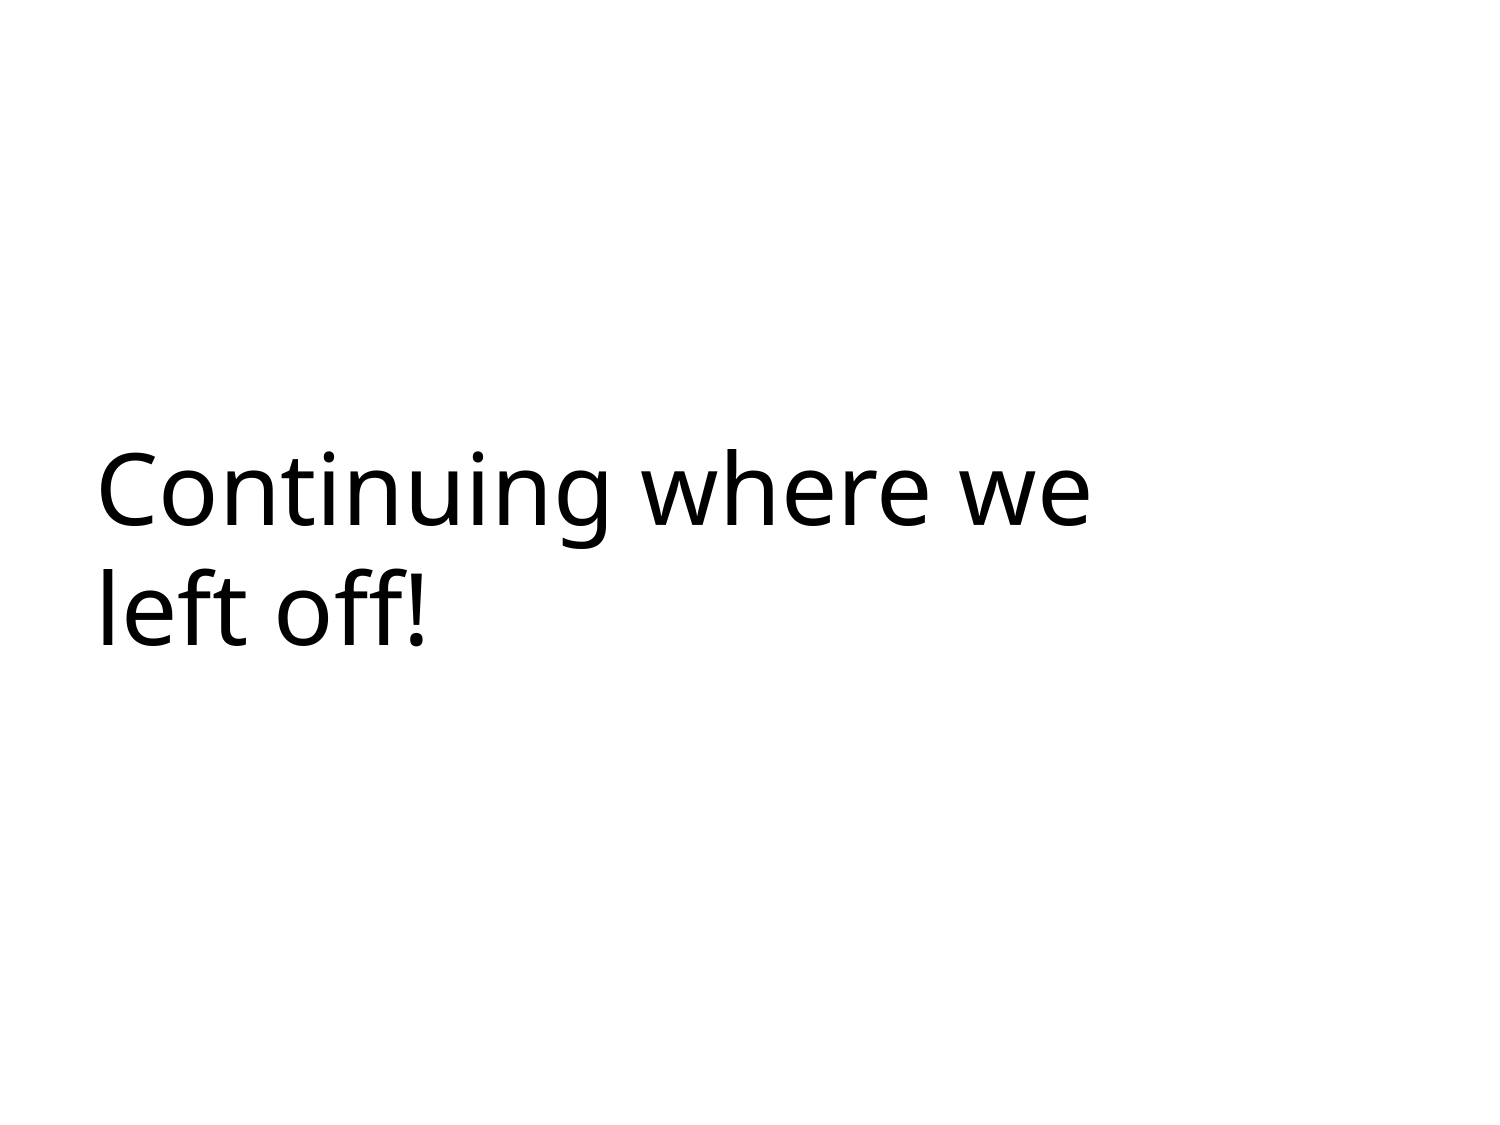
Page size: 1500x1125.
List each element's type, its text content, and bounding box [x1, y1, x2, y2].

title Continuing where we left off! [80, 98, 1125, 994]
